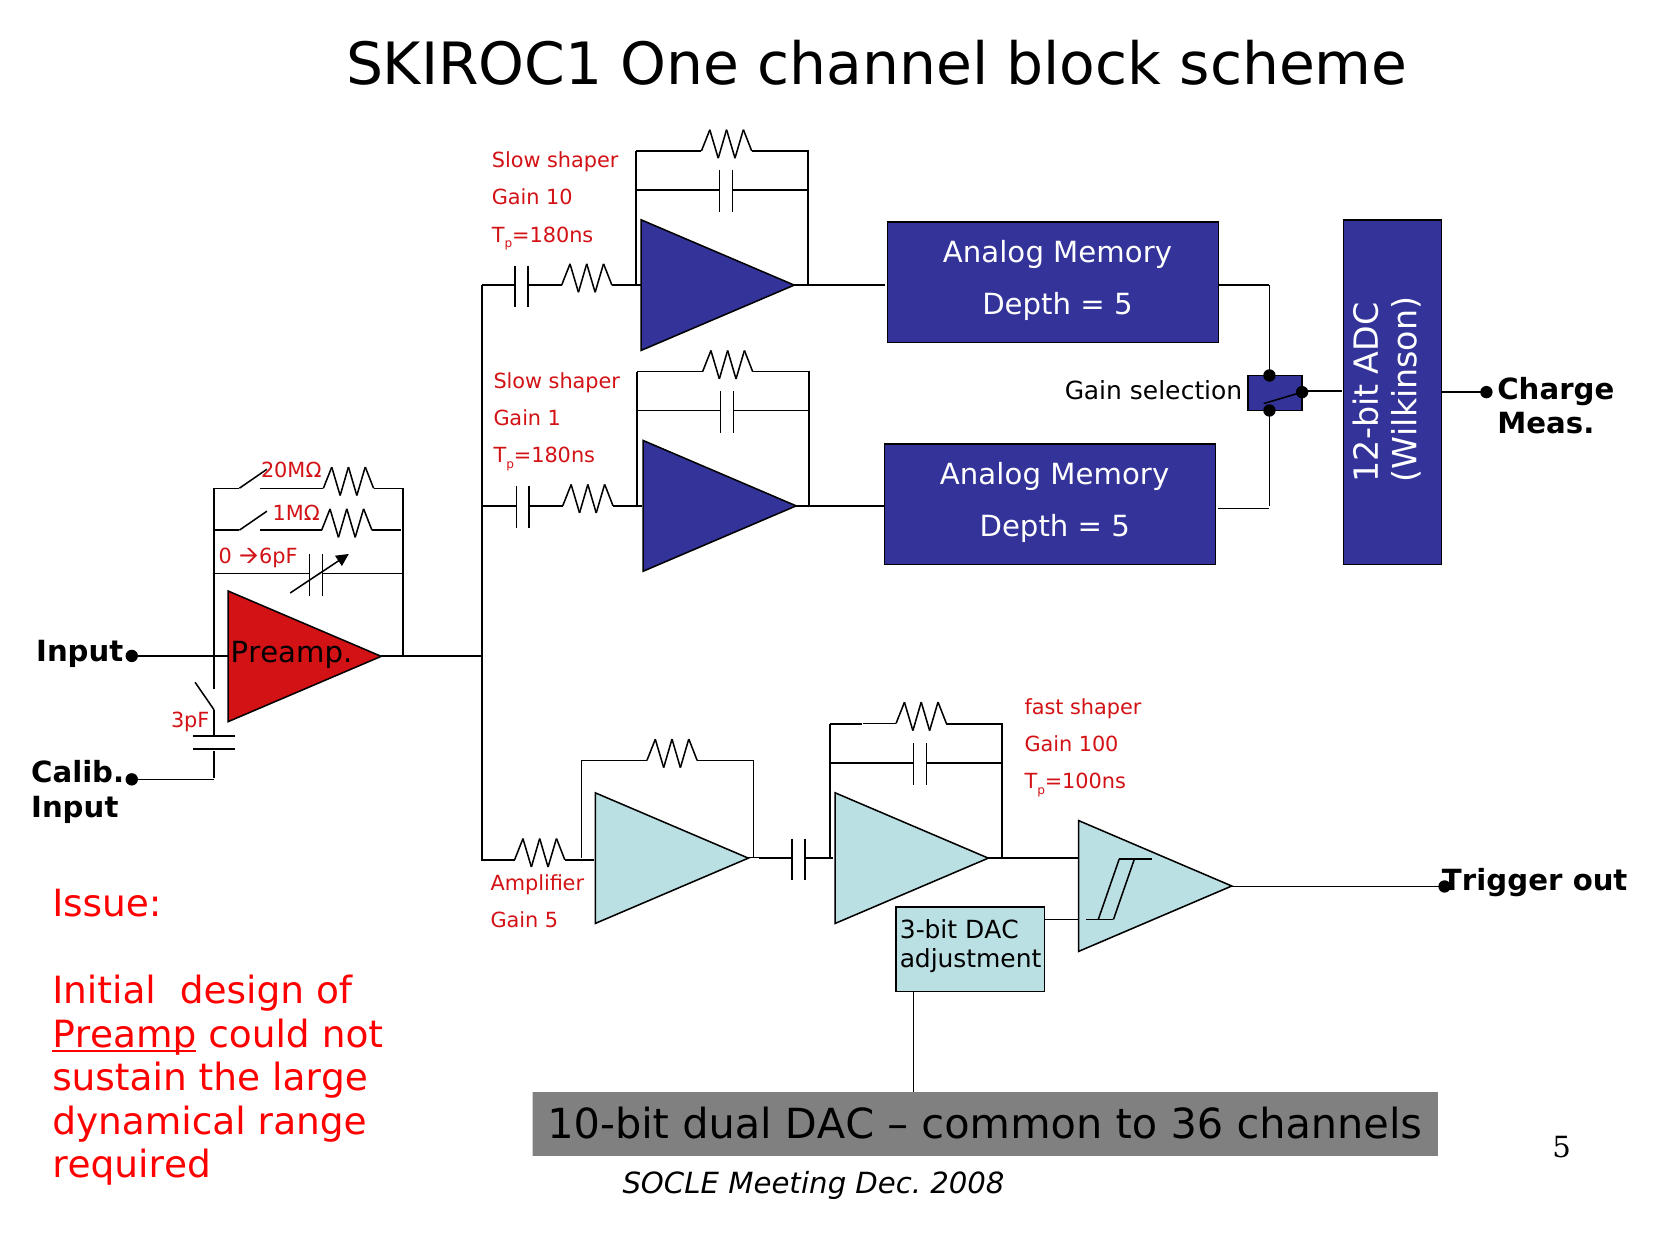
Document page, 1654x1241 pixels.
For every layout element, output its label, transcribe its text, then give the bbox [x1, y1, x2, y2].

text_box [595, 792, 749, 917]
text_box 20MΩ [246, 450, 350, 490]
text_box Calib.Input [16, 748, 144, 832]
text_box [641, 237, 794, 351]
text_box 1MΩ [257, 493, 362, 534]
text_box Trigger out [1427, 855, 1643, 905]
text_box fast shaper Gain 100 Tp=100ns [1009, 687, 1216, 805]
text_box [887, 330, 1219, 343]
text_box Slow shaper Gain 1 Tp=180ns [478, 361, 685, 479]
text_box 3-bit DAC adjustment [885, 907, 1057, 982]
text_box 10-bit dual DAC – common to 36 channels [532, 1092, 1438, 1156]
text_box [887, 221, 1219, 227]
title SKIROC1 One channel block scheme [242, 7, 1512, 121]
text_box [643, 458, 795, 572]
text_box Input [21, 626, 162, 676]
text_box [884, 552, 1216, 565]
text_box Issue: Initial design of Preamp could not sustain the large dynamical range required [37, 874, 392, 1195]
text_box Analog Memory Depth = 5 [885, 227, 1230, 330]
text_box [228, 591, 313, 627]
text_box Amplifier Gain 5 [475, 863, 611, 941]
text_box [1258, 375, 1303, 411]
text_box Charge Meas. [1482, 364, 1630, 449]
text_box [1269, 396, 1303, 411]
text_box [1343, 219, 1442, 565]
text_box [835, 792, 988, 924]
text_box [228, 678, 331, 721]
text_box 12-bit ADC (Wilkinson) [1339, 281, 1432, 498]
text_box 0 6pF [215, 536, 322, 576]
text_box [896, 982, 1045, 992]
text_box Slow shaper Gain 10 Tp=180ns [477, 140, 683, 258]
text_box Gain selection [1050, 369, 1258, 414]
text_box [1078, 820, 1232, 952]
text_box Preamp. [215, 627, 395, 678]
text_box 3pF [156, 700, 232, 741]
text_box [884, 443, 1216, 449]
text_box Analog Memory Depth = 5 [882, 449, 1227, 552]
text_box 0 6pF [203, 536, 213, 576]
